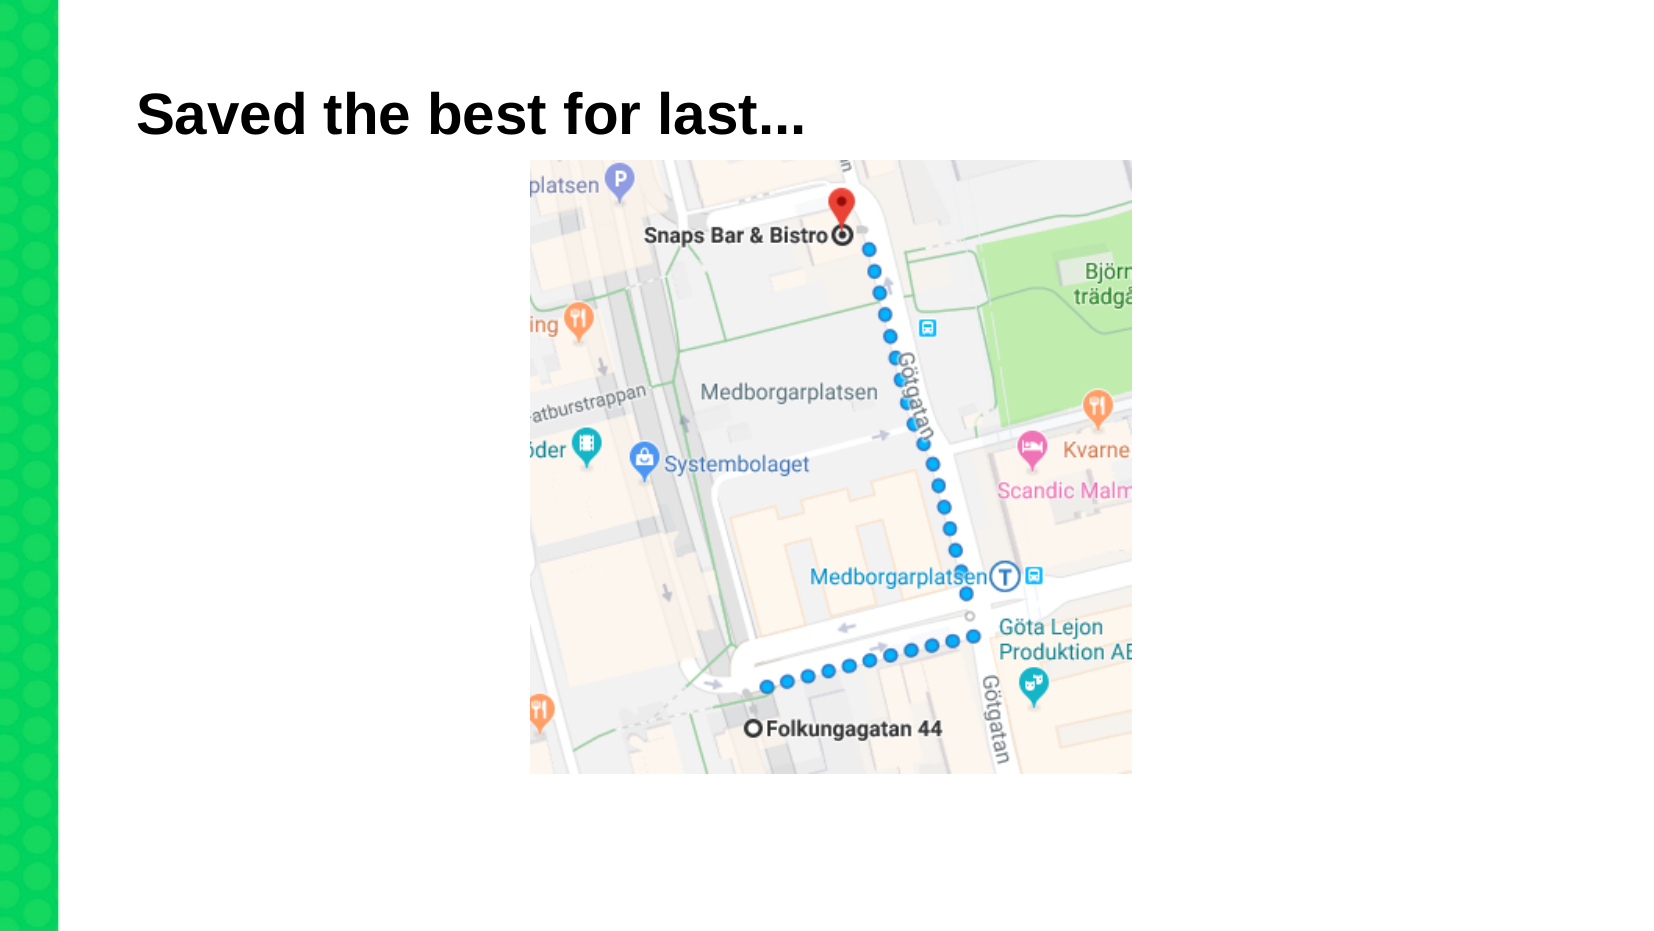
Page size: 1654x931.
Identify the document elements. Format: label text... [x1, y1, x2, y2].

picture [0, 0, 75, 931]
title Saved the best for last... [121, 37, 1531, 193]
picture [530, 160, 1132, 774]
subtitle Burgare! Snaps Bar & Bistro Medborgarplatsen [121, 217, 1531, 825]
